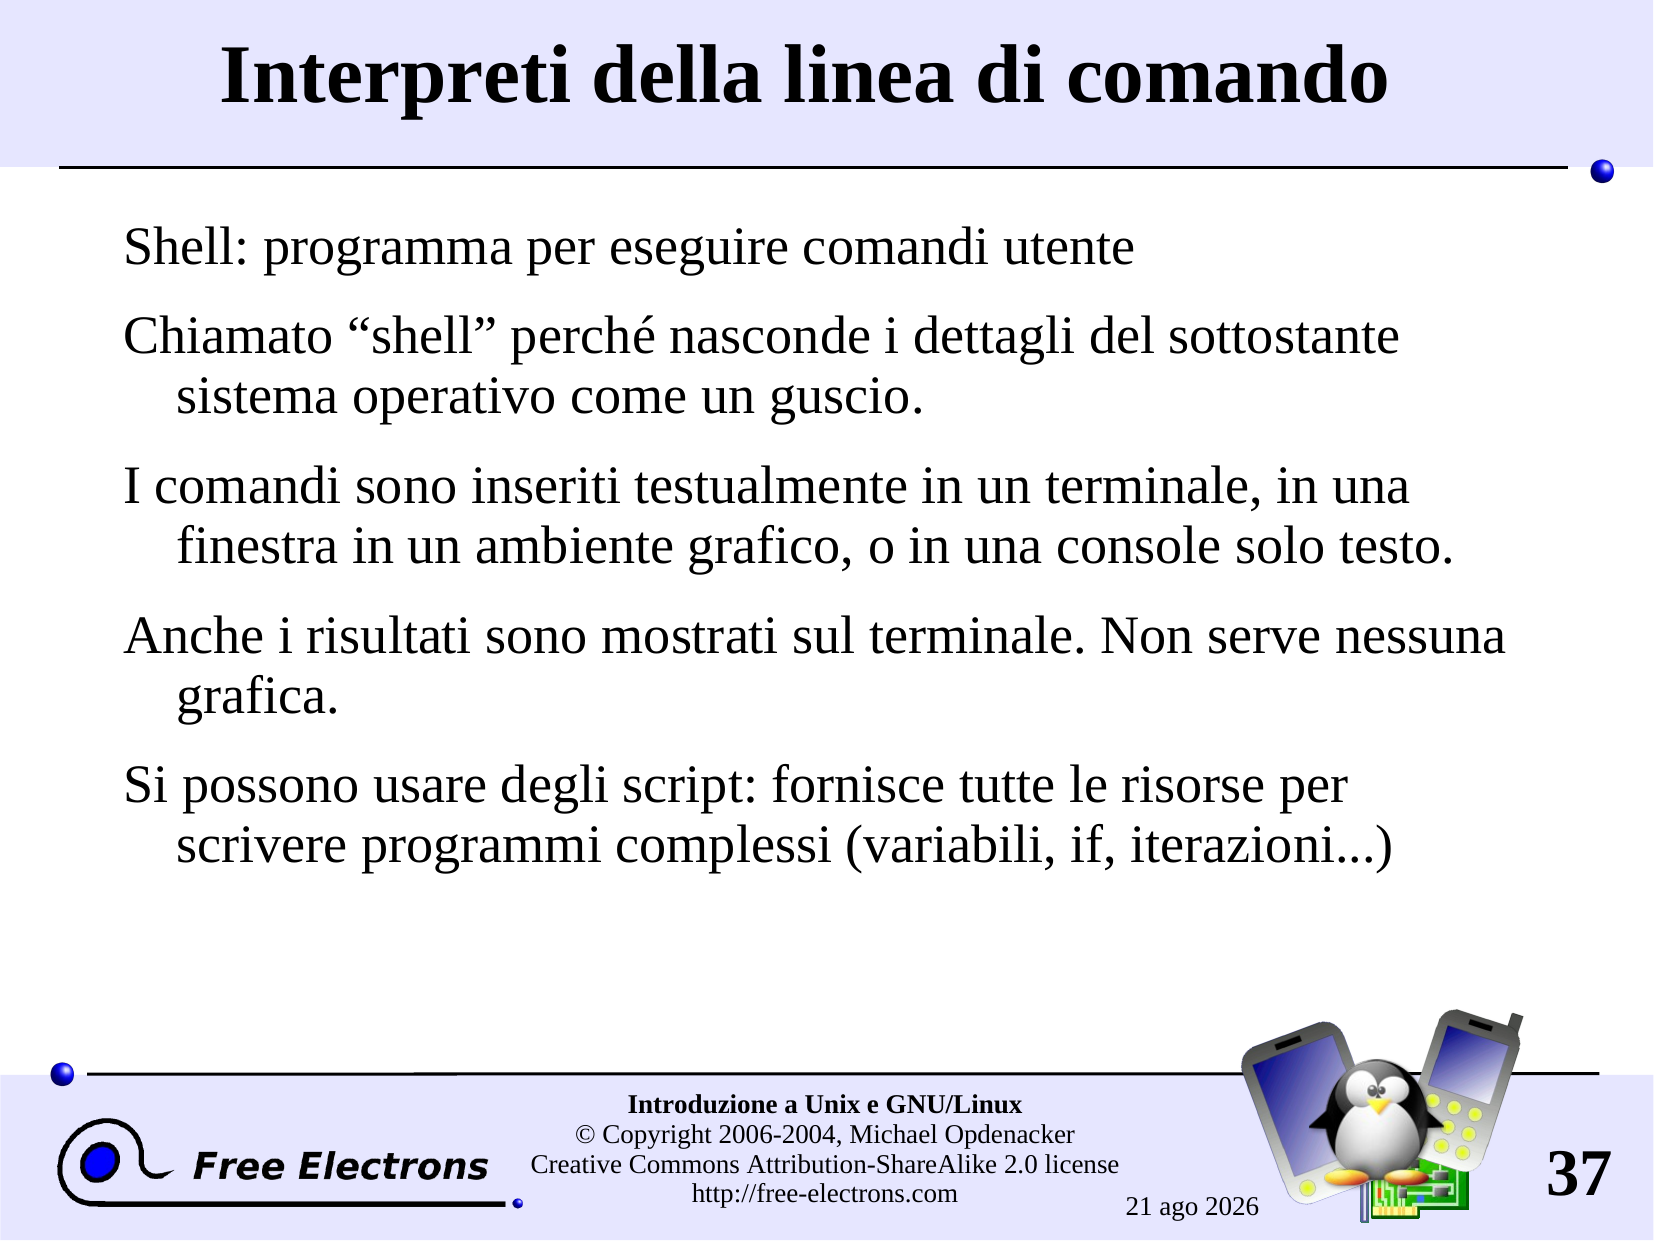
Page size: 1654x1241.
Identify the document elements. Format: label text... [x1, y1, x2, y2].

picture [50, 1107, 527, 1216]
list Shell: programma per eseguire comandi utente Chiamato “shell” perché nasconde i dettagli del sottostante sistema operativo come un guscio. I comandi sono inseriti testualmente in un terminale, in una finestra in un ambiente grafico, o in una console solo testo. Anche i risultati sono mostrati sul terminale. Non serve nessuna grafica. Si possono usare degli script: fornisce tutte le risorse per scrivere programmi complessi (variabili, if, iterazioni...) [105, 216, 1518, 1066]
picture [1231, 1007, 1538, 1241]
title Interpreti della linea di comando [60, 20, 1551, 130]
